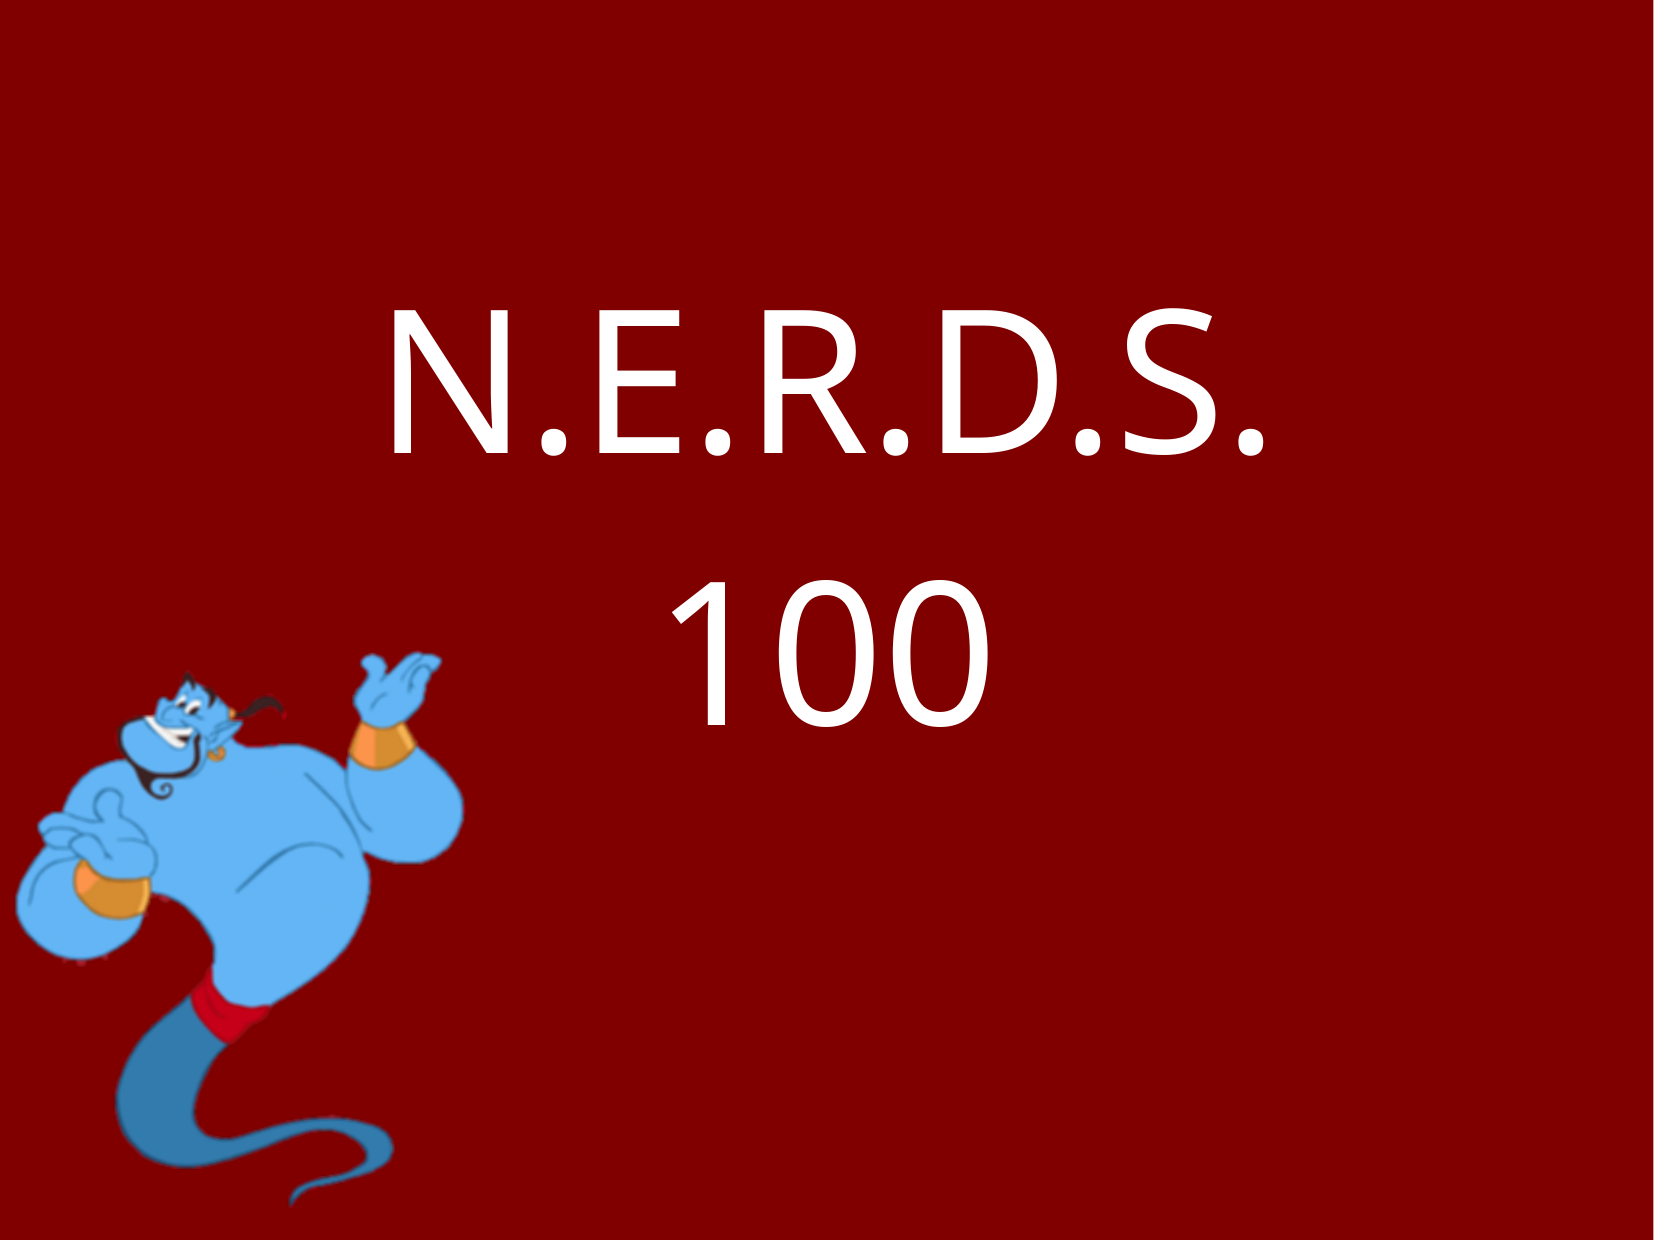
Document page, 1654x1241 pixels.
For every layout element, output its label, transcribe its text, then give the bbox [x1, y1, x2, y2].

picture [7, 620, 473, 1241]
subtitle N.E.R.D.S. 100 [82, 49, 1571, 975]
